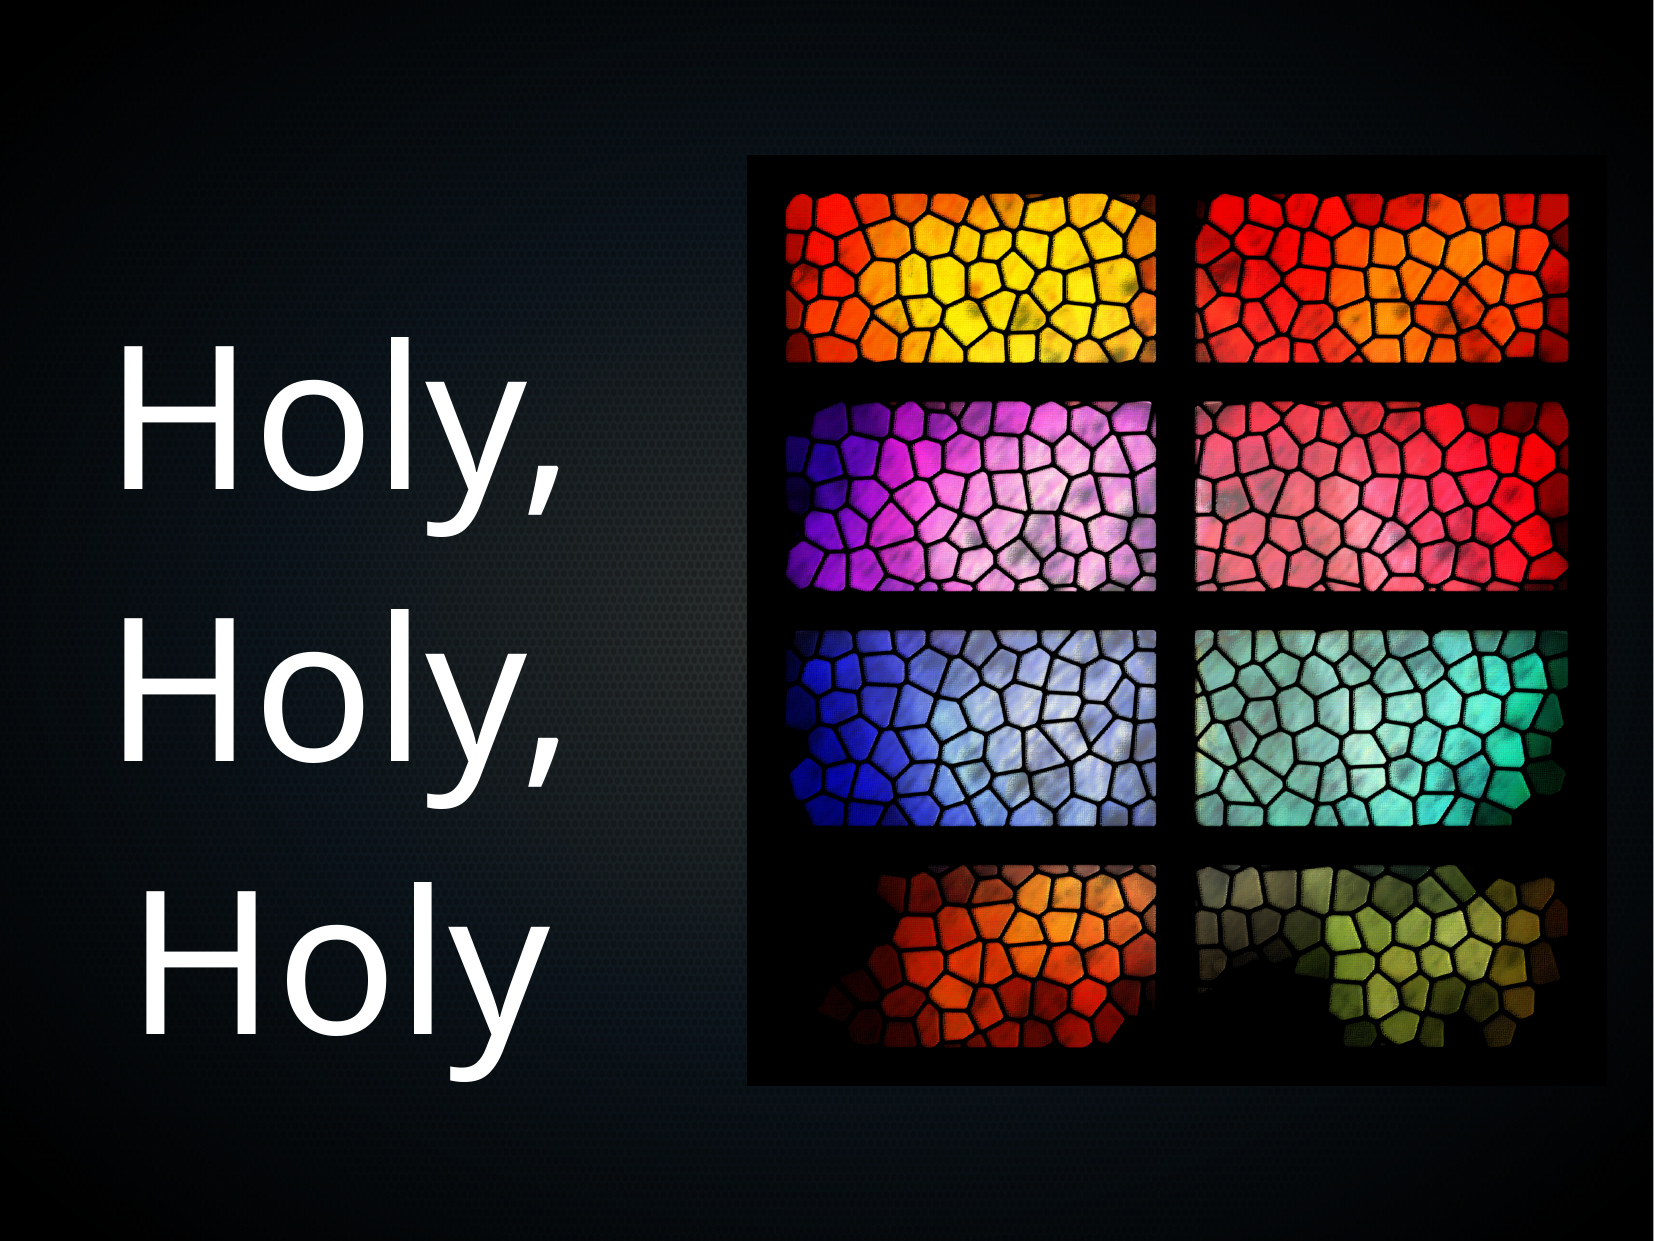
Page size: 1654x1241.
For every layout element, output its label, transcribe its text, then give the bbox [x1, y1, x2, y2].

picture [0, 0, 1654, 1241]
text_box Holy, Holy, Holy [90, 268, 699, 972]
